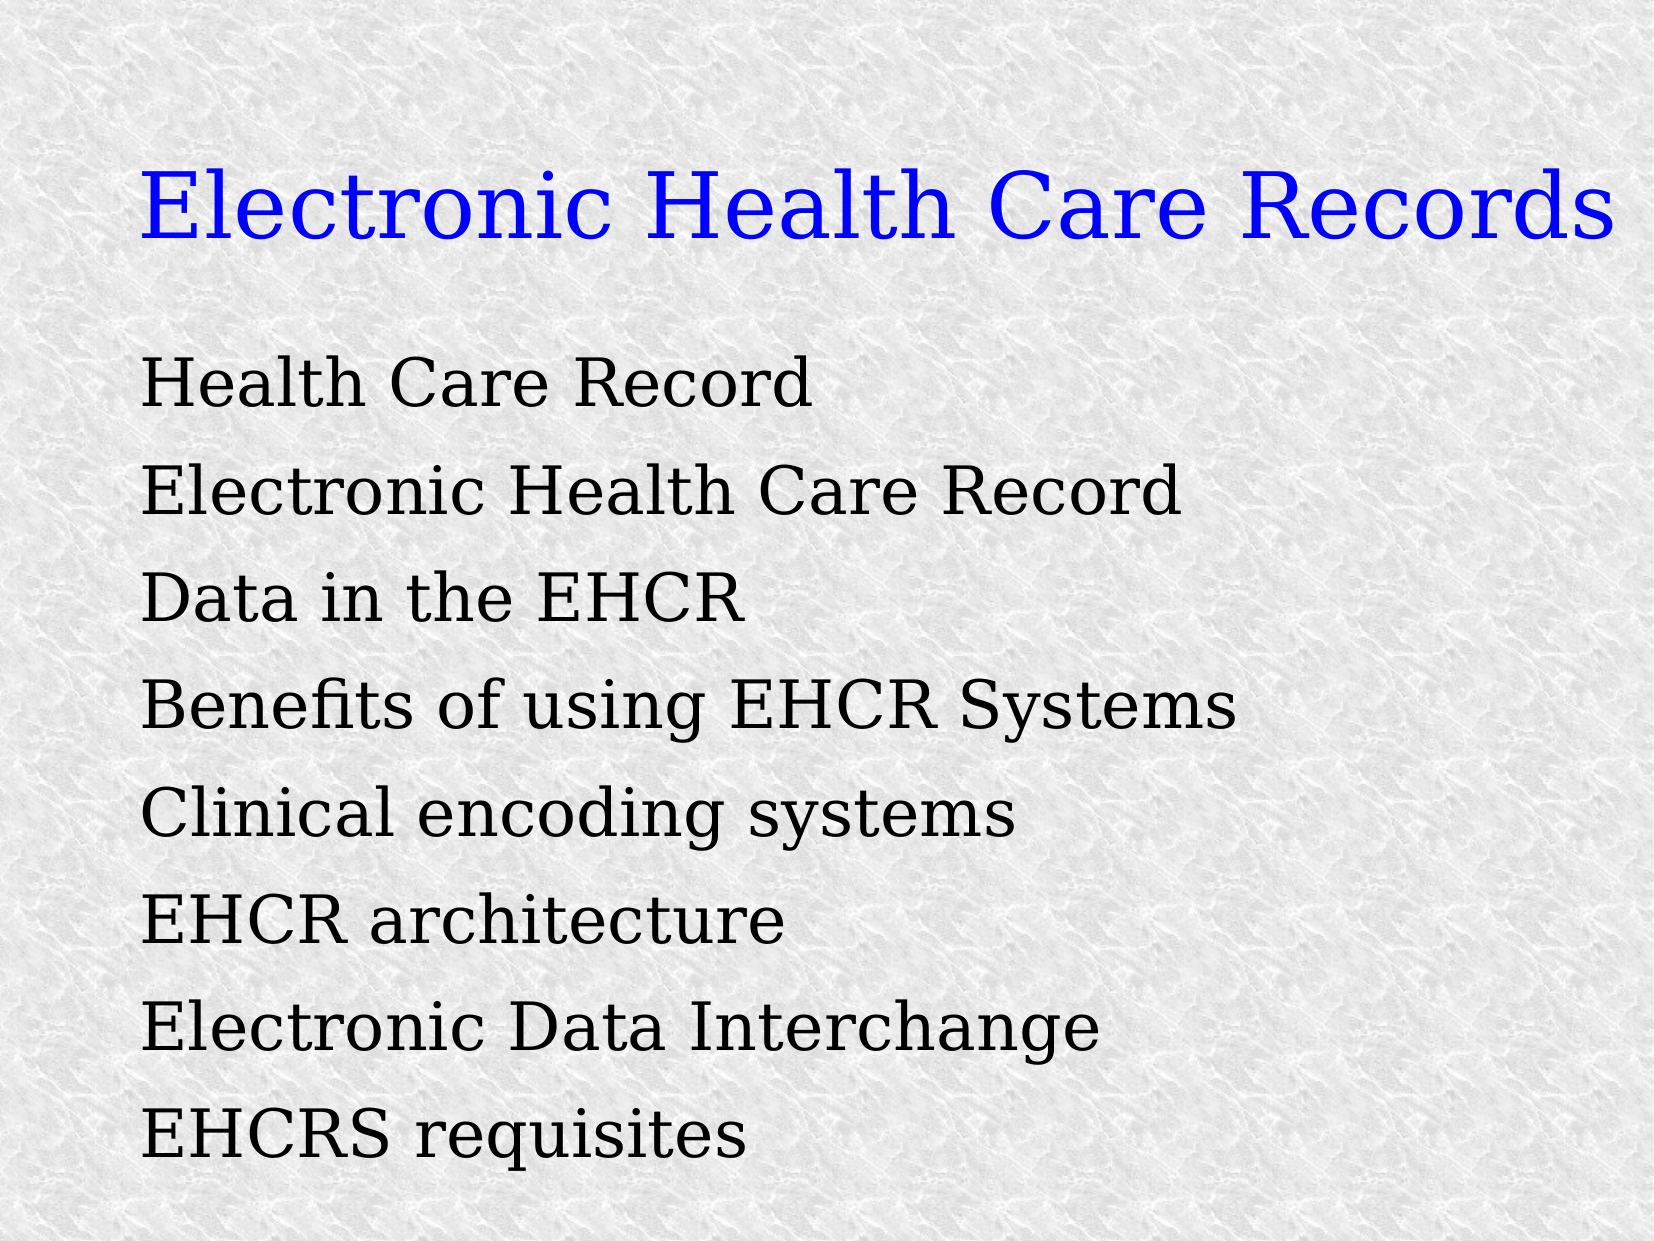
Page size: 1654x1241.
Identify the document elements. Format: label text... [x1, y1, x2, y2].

title Electronic Health Care Records [121, 102, 1636, 311]
list Health Care Record Electronic Health Care Record Data in the EHCR Benefits of using EHCR Systems Clinical encoding systems EHCR architecture Electronic Data Interchange EHCRS requisites [121, 344, 1534, 1174]
picture [0, 0, 1654, 1241]
